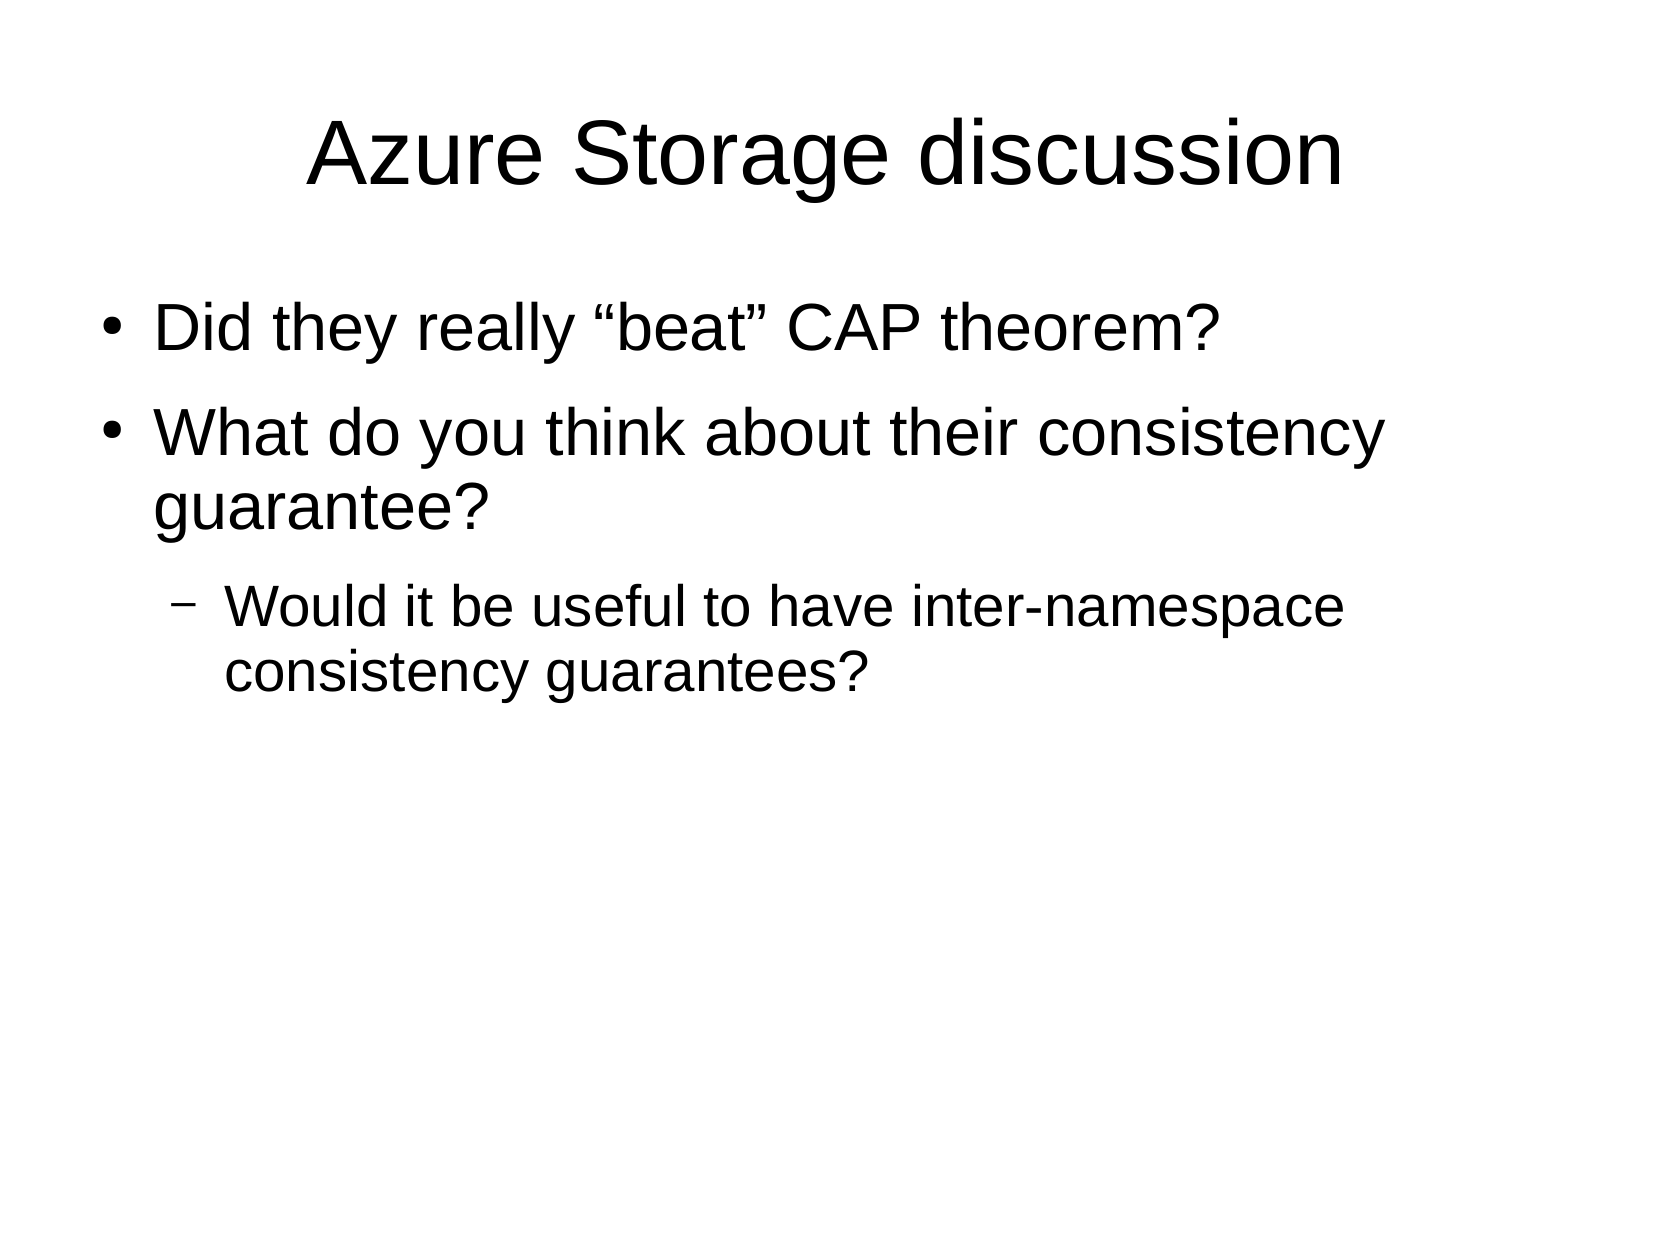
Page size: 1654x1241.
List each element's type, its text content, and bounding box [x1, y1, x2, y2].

list Did they really “beat” CAP theorem? What do you think about their consistency guarantee? Would it be useful to have inter-namespace consistency guarantees? [82, 290, 1538, 1010]
title Azure Storage discussion [82, 49, 1571, 257]
